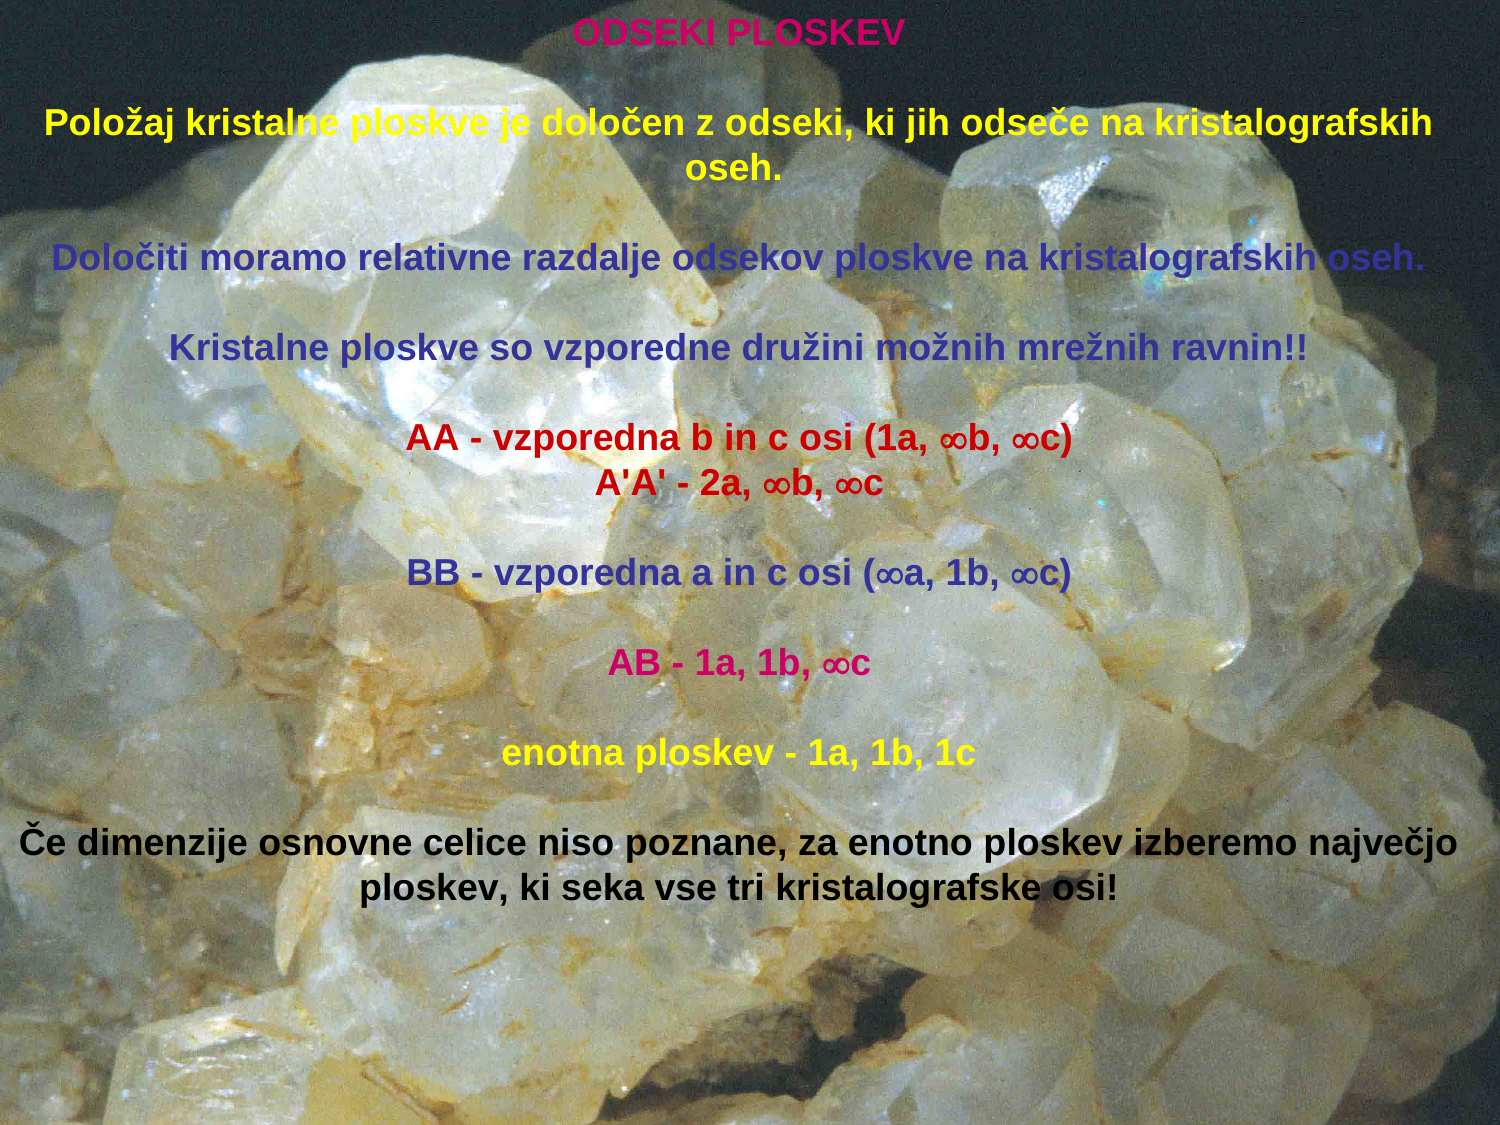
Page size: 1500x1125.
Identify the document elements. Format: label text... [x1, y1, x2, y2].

picture [0, 0, 1500, 1125]
text_box ODSEKI PLOSKEV Položaj kristalne ploskve je določen z odseki, ki jih odseče na kristalografskih oseh. Določiti moramo relativne razdalje odsekov ploskve na kristalografskih oseh. Kristalne ploskve so vzporedne družini možnih mrežnih ravnin!! AA - vzporedna b in c osi (1a, b, c) A'A' - 2a, b, c BB - vzporedna a in c osi (a, 1b, c) AB - 1a, 1b, c enotna ploskev - 1a, 1b, 1c Če dimenzije osnovne celice niso poznane, za enotno ploskev izberemo največjo ploskev, ki seka vse tri kristalografske osi! [0, 0, 1479, 916]
